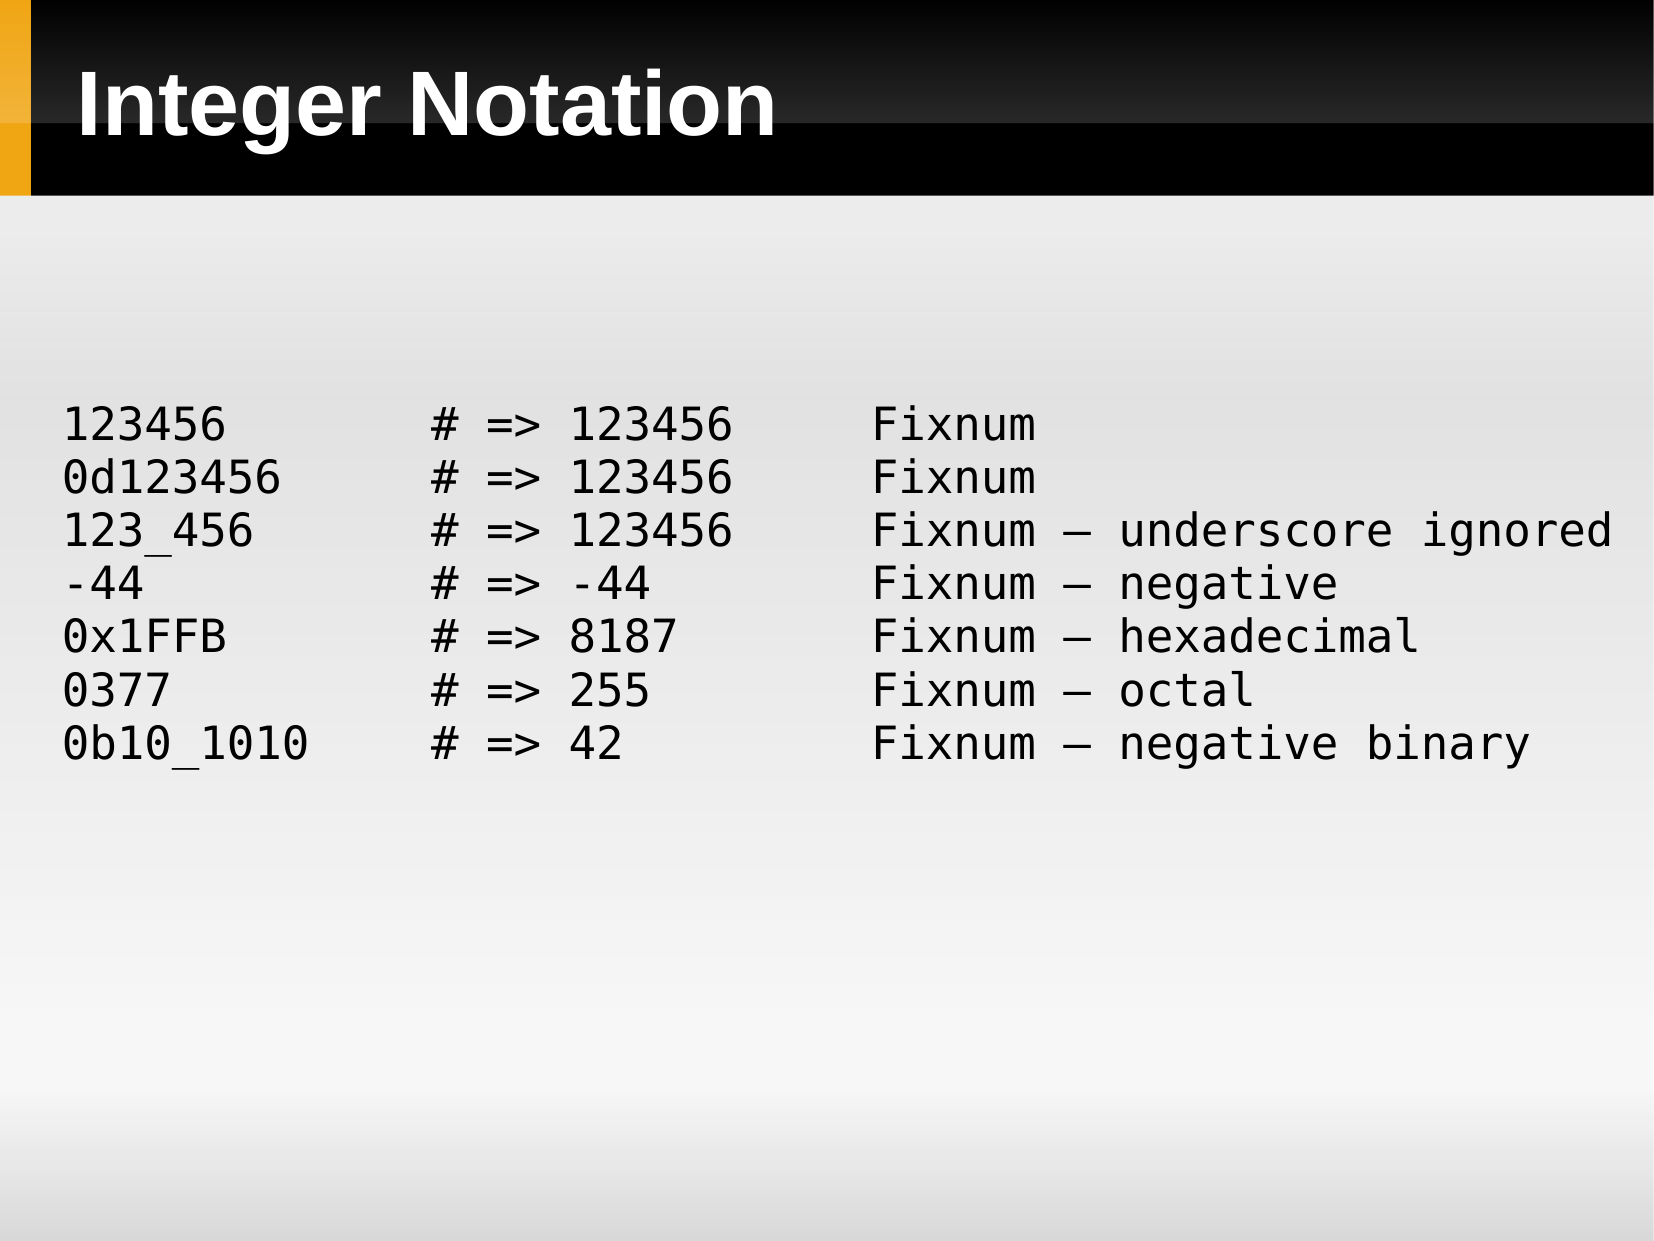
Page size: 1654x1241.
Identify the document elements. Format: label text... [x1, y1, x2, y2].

title Integer Notation [76, 7, 1565, 200]
picture [0, 0, 1654, 1241]
text_box 123456 # => 123456 Fixnum 0d123456 # => 123456 Fixnum 123_456 # => 123456 Fixnum – underscore ignored -44 # => -44 Fixnum – negative 0x1FFB # => 8187 Fixnum – hexadecimal 0377 # => 255 Fixnum – octal 0b10_1010 # => 42 Fixnum – negative binary [47, 390, 1629, 778]
